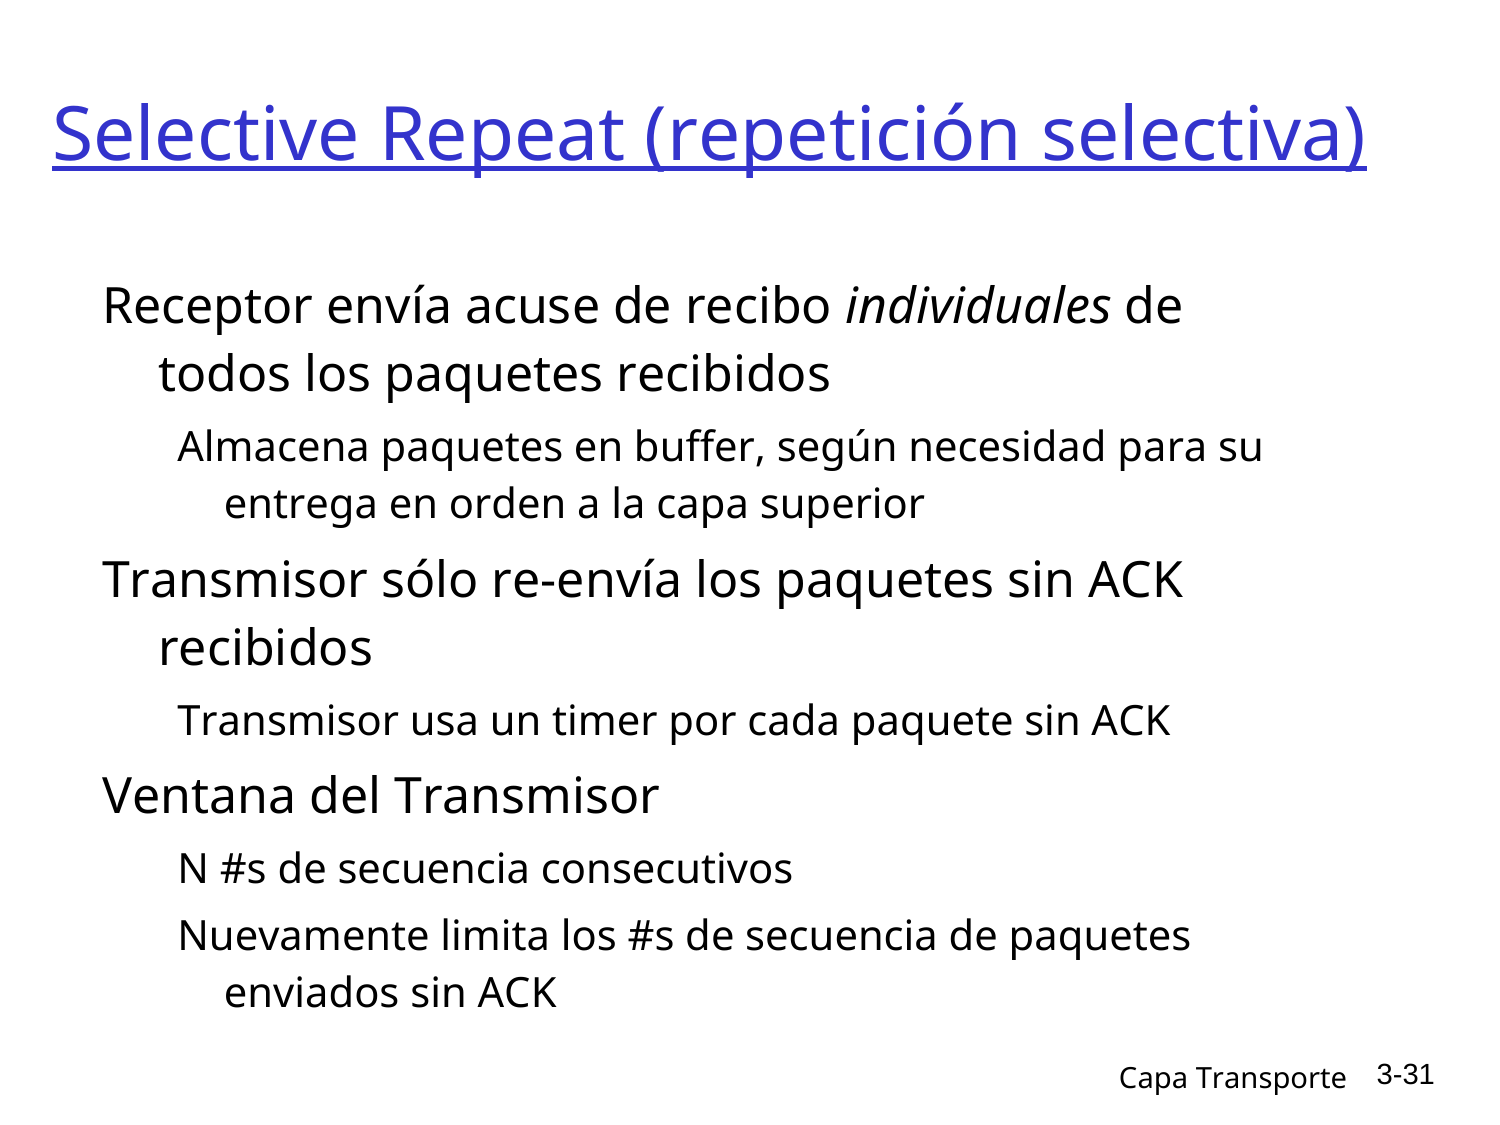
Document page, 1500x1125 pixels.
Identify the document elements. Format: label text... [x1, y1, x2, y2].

list Receptor envía acuse de recibo individuales de todos los paquetes recibidos Almacena paquetes en buffer, según necesidad para su entrega en orden a la capa superior Transmisor sólo re-envía los paquetes sin ACK recibidos Transmisor usa un timer por cada paquete sin ACK Ventana del Transmisor N #s de secuencia consecutivos Nuevamente limita los #s de secuencia de paquetes enviados sin ACK [87, 262, 1329, 1042]
title Selective Repeat (repetición selectiva)‏ [37, 33, 1438, 229]
